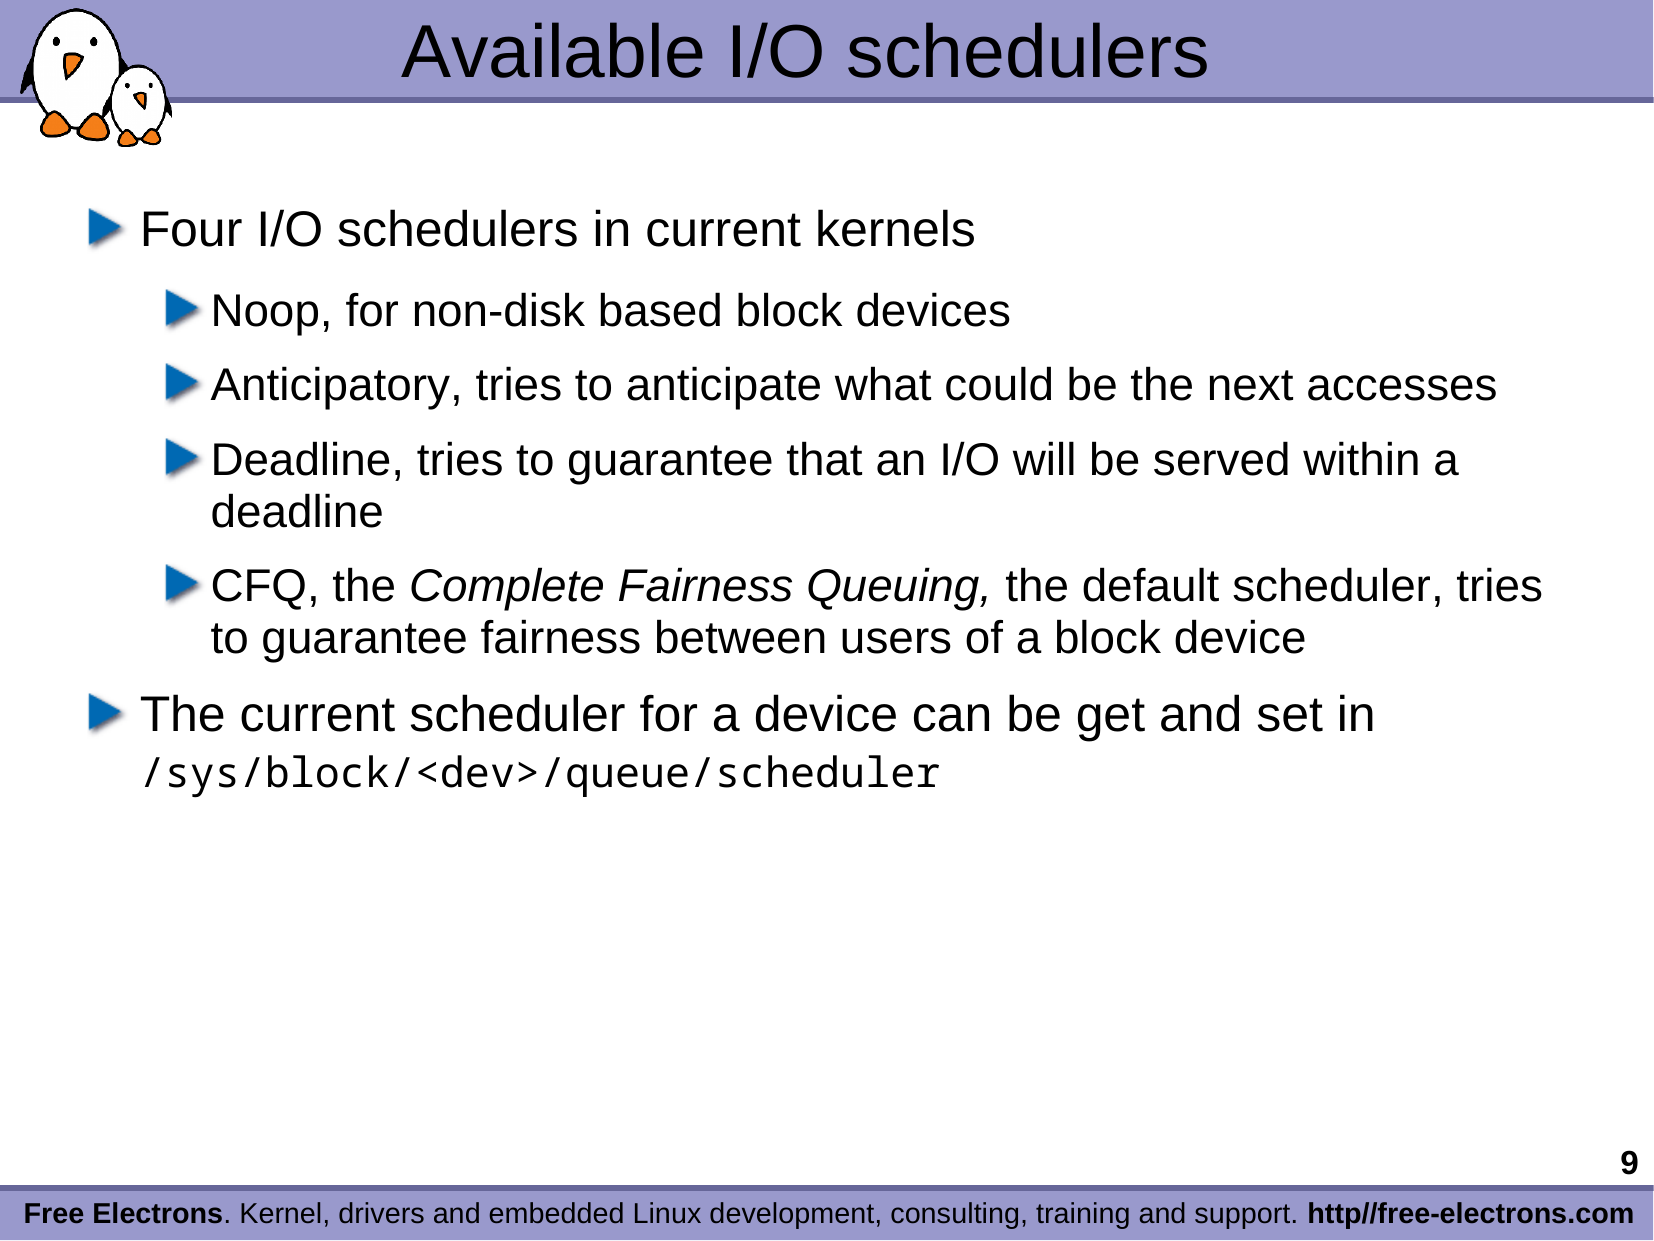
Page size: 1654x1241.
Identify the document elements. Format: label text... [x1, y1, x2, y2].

title Available I/O schedulers [60, 0, 1551, 103]
picture [20, 8, 172, 147]
list Four I/O schedulers in current kernels Noop, for non-disk based block devices Anticipatory, tries to anticipate what could be the next accesses Deadline, tries to guarantee that an I/O will be served within a deadline CFQ, the Complete Fairness Queuing, the default scheduler, tries to guarantee fairness between users of a block device The current scheduler for a device can be get and set in /sys/block/<dev>/queue/scheduler [68, 201, 1592, 1118]
